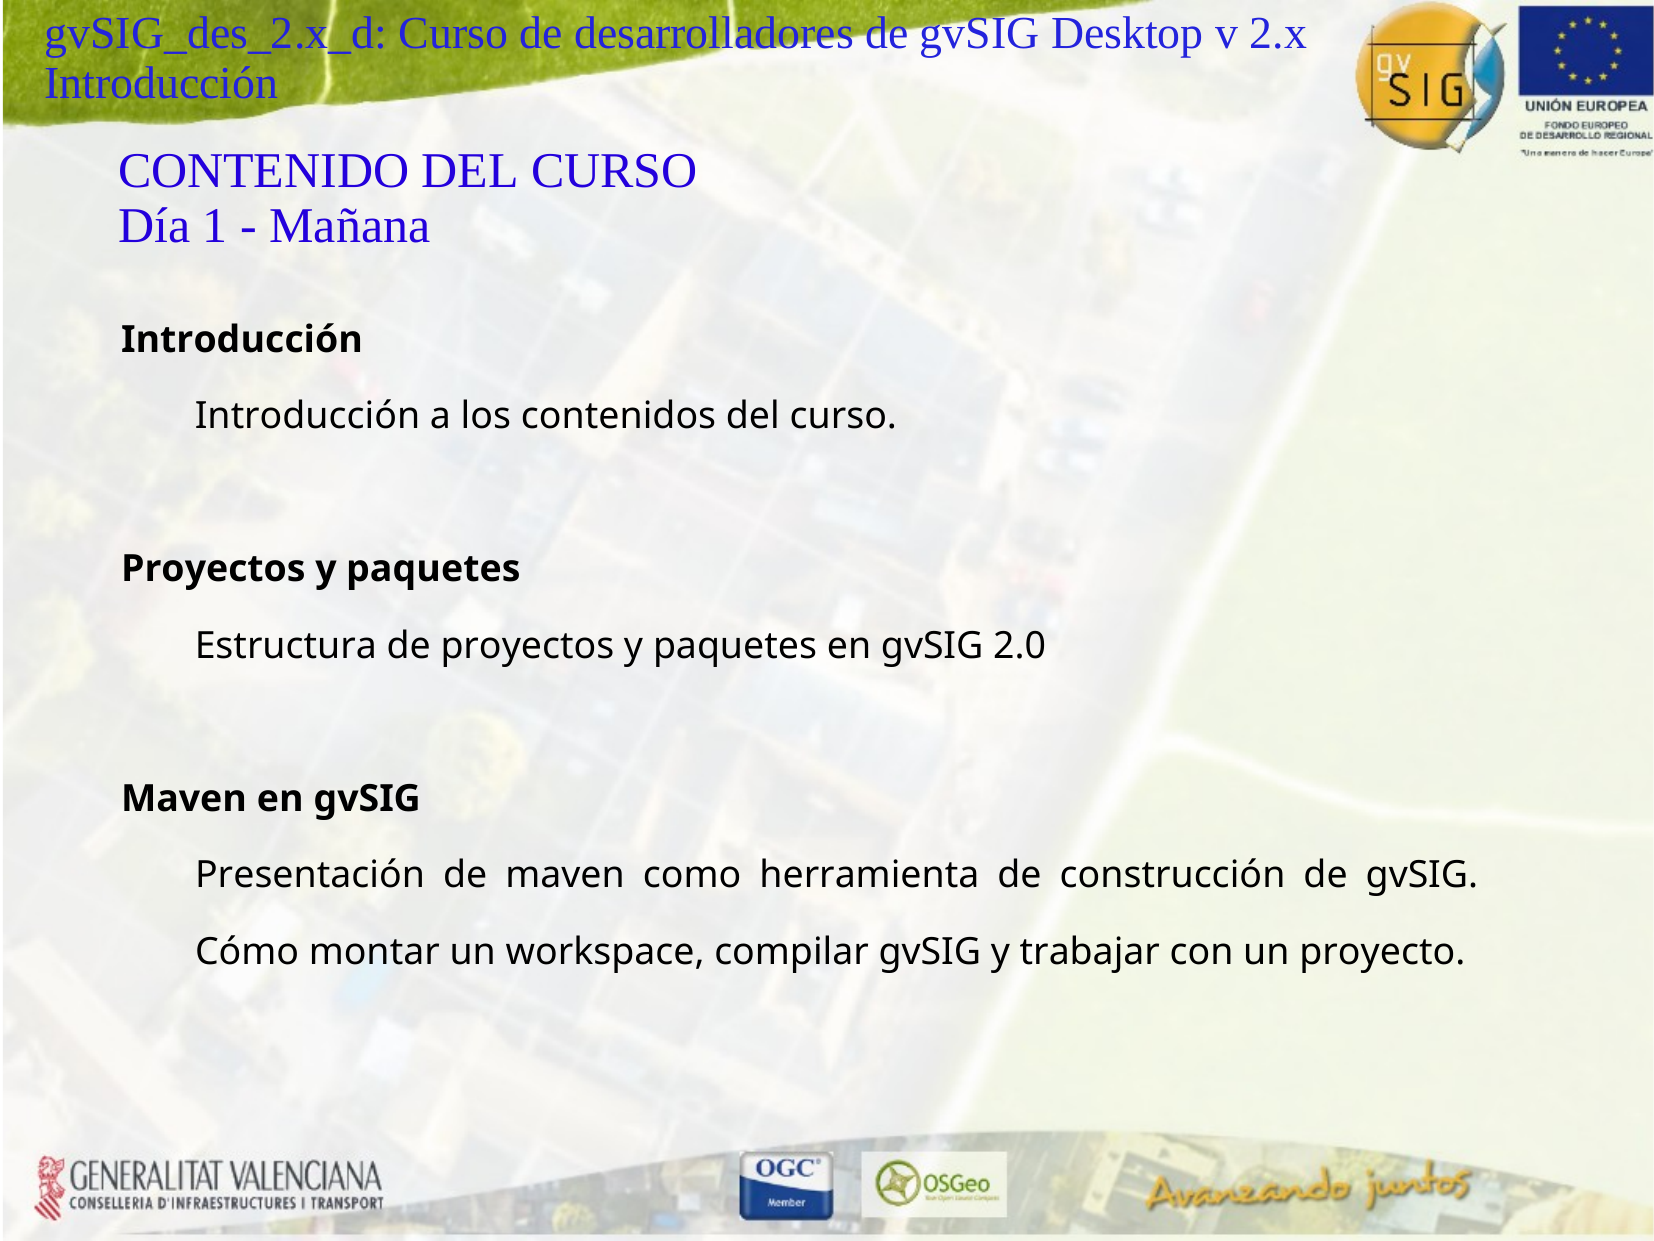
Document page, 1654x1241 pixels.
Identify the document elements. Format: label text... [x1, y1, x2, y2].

title CONTENIDO DEL CURSO Día 1 - Mañana [118, 124, 1447, 272]
picture [2, 0, 1654, 1241]
text_box Introducción Introducción a los contenidos del curso. Proyectos y paquetes Estructura de proyectos y paquetes en gvSIG 2.0 Maven en gvSIG Presentación de maven como herramienta de construcción de gvSIG. Cómo montar un workspace, compilar gvSIG y trabajar con un proyecto. [106, 279, 1495, 1022]
